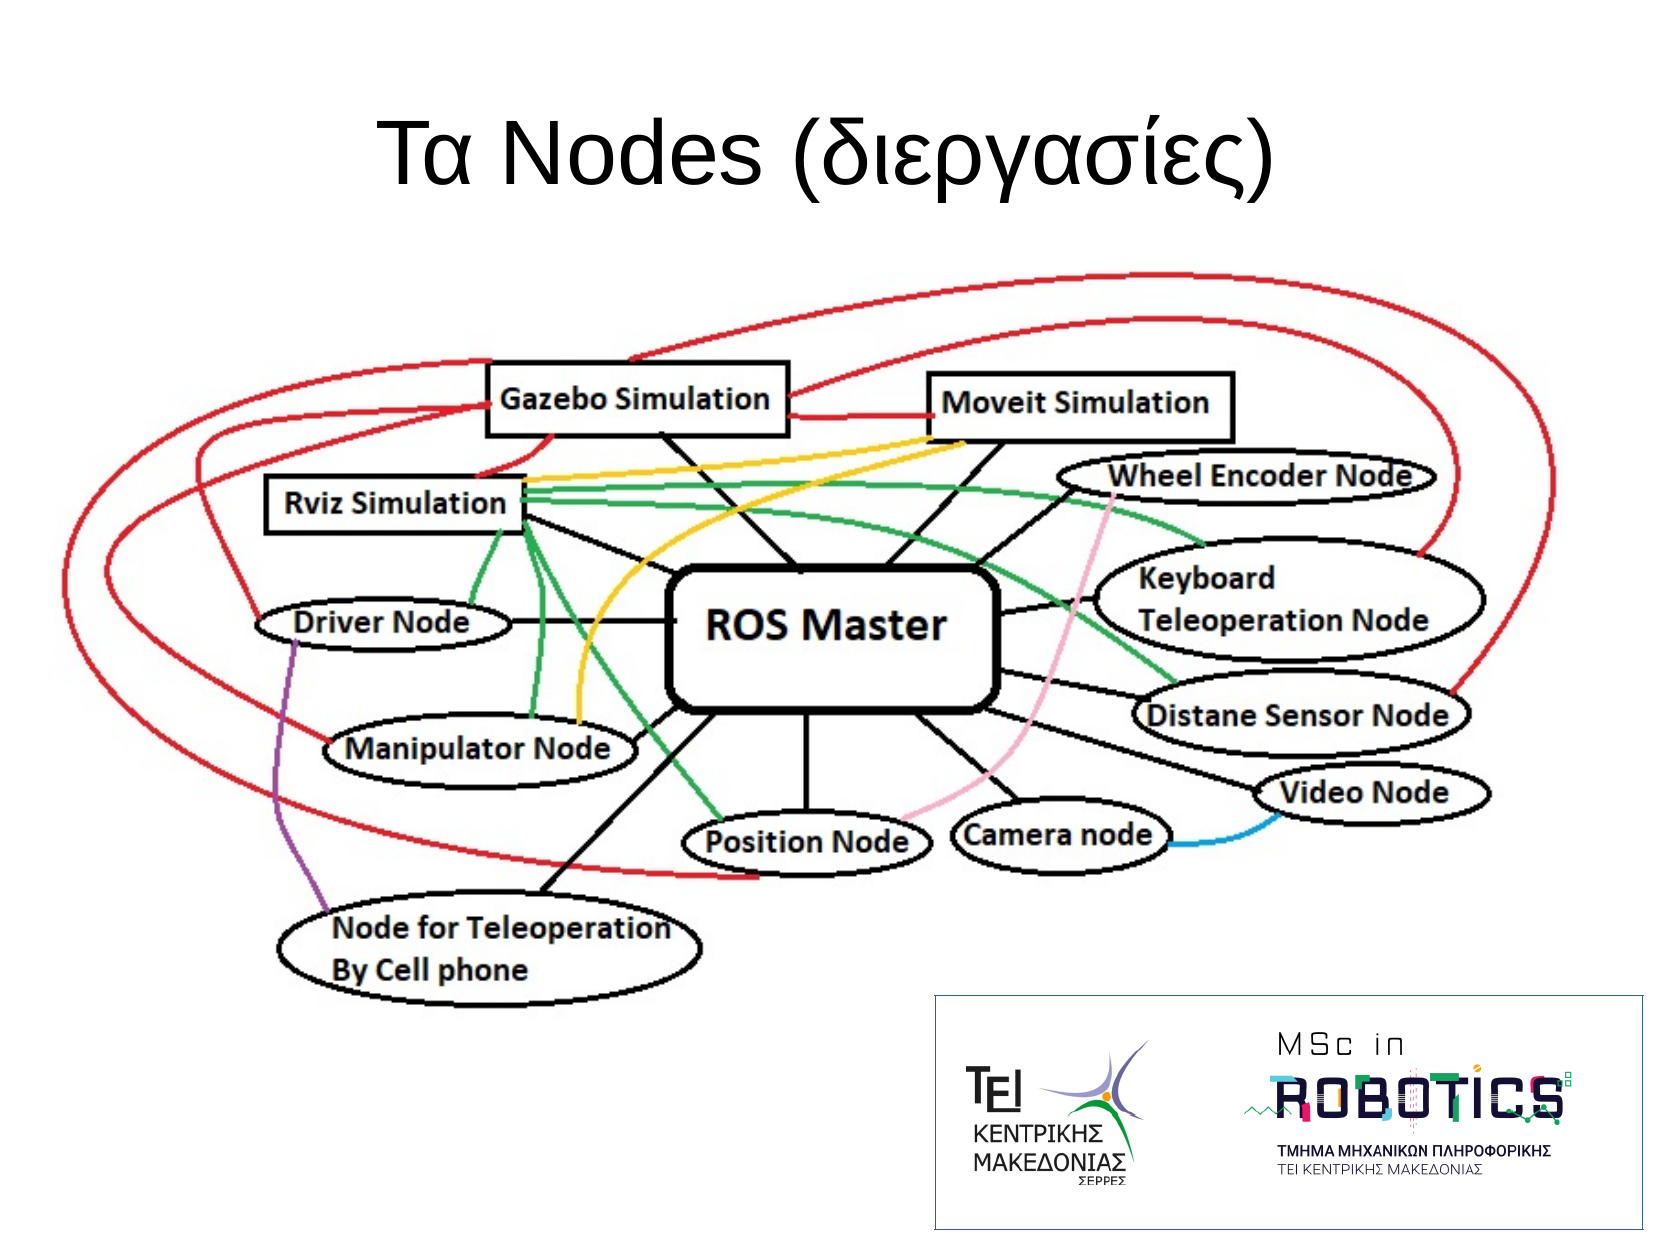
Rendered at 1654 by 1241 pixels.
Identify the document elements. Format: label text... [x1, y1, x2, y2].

picture [52, 240, 1648, 1233]
title Τα Nodes (διεργασίες) [82, 49, 1571, 257]
